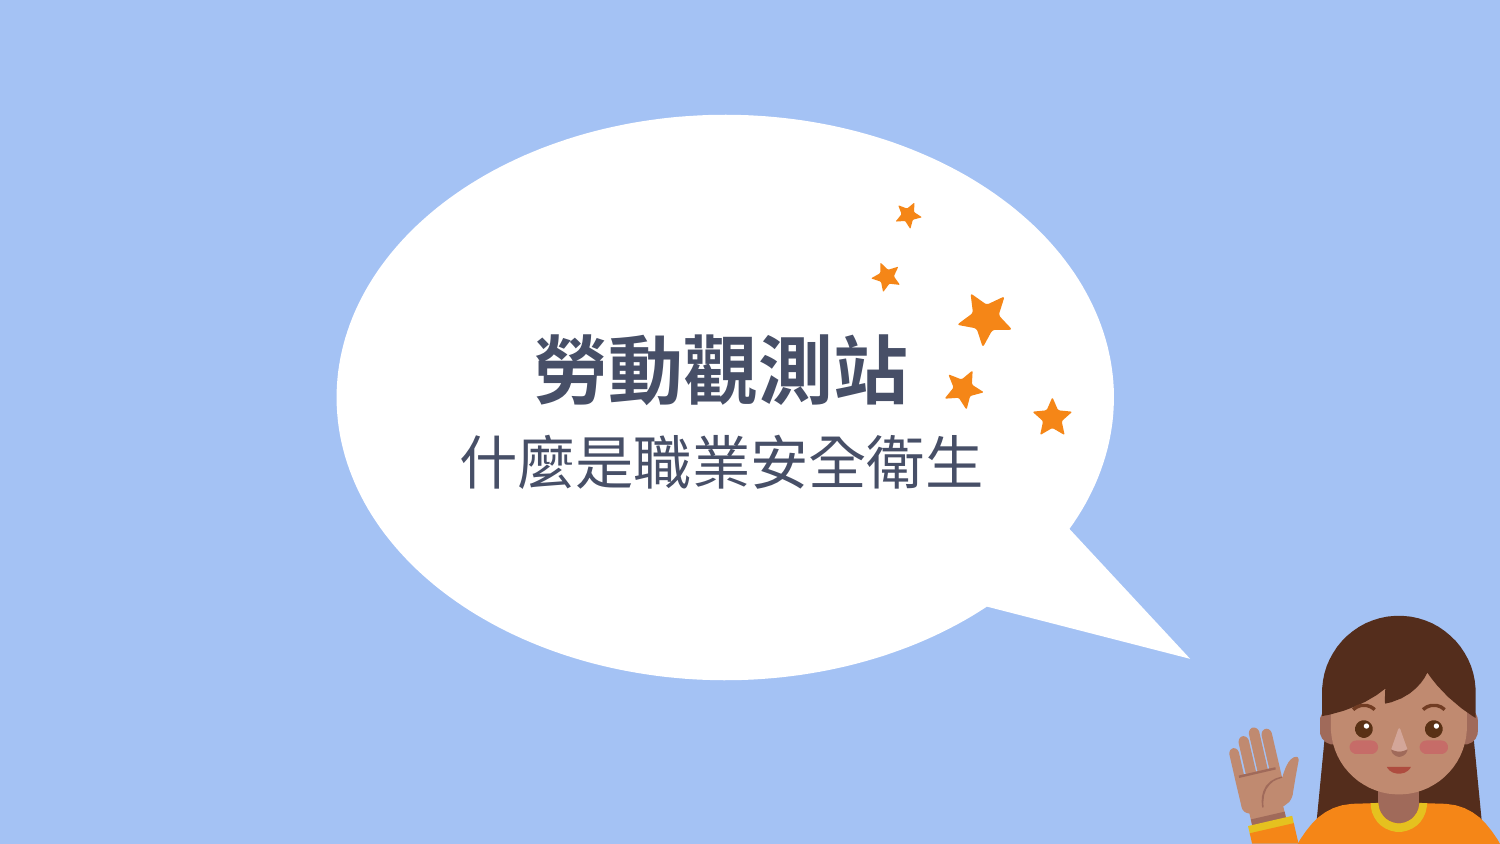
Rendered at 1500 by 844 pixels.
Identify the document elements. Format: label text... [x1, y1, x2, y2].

text_box [336, 114, 1191, 681]
subtitle 勞動觀測站 什麼是職業安全衛生 [393, 308, 1012, 438]
text_box [1229, 615, 1500, 844]
